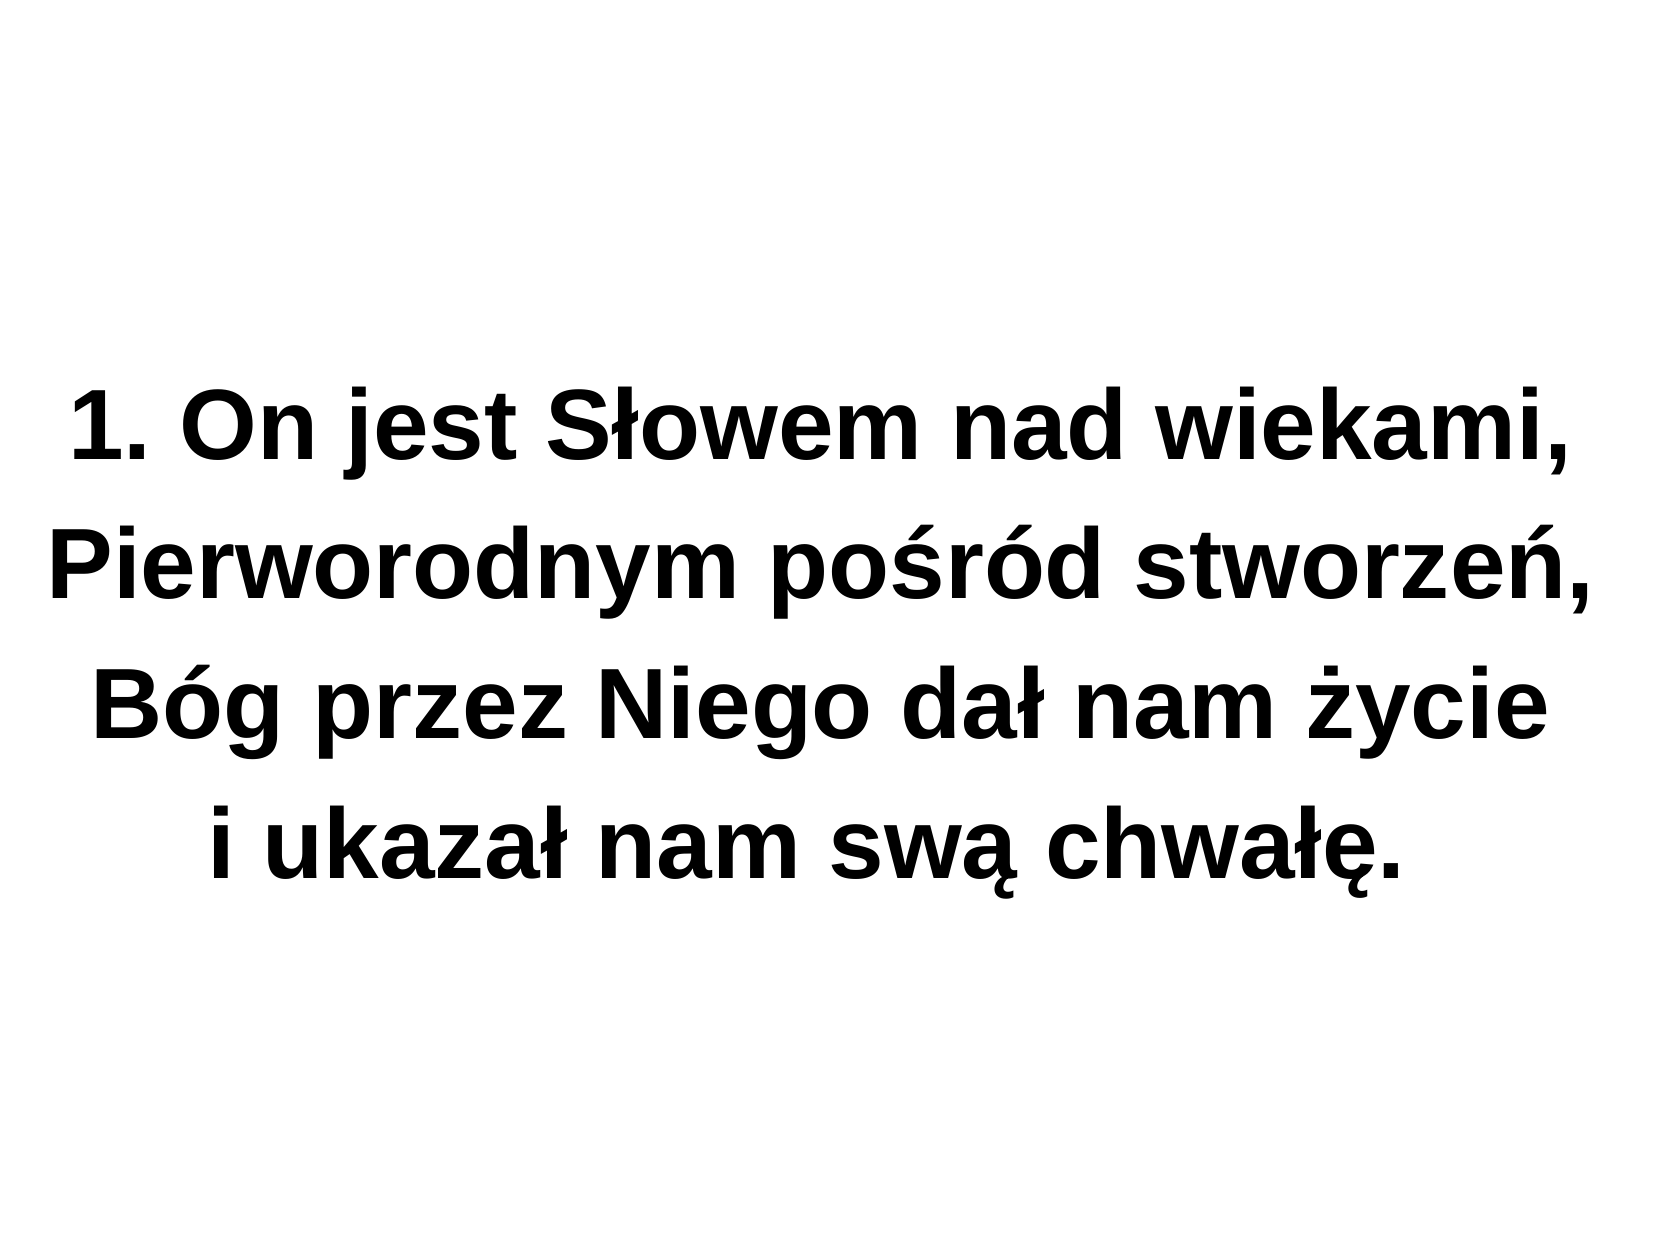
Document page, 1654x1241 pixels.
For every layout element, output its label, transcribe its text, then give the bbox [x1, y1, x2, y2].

subtitle 1. On jest Słowem nad wiekami, Pierworodnym pośród stworzeń, Bóg przez Niego dał nam życie i ukazał nam swą chwałę. [0, 0, 1642, 1241]
